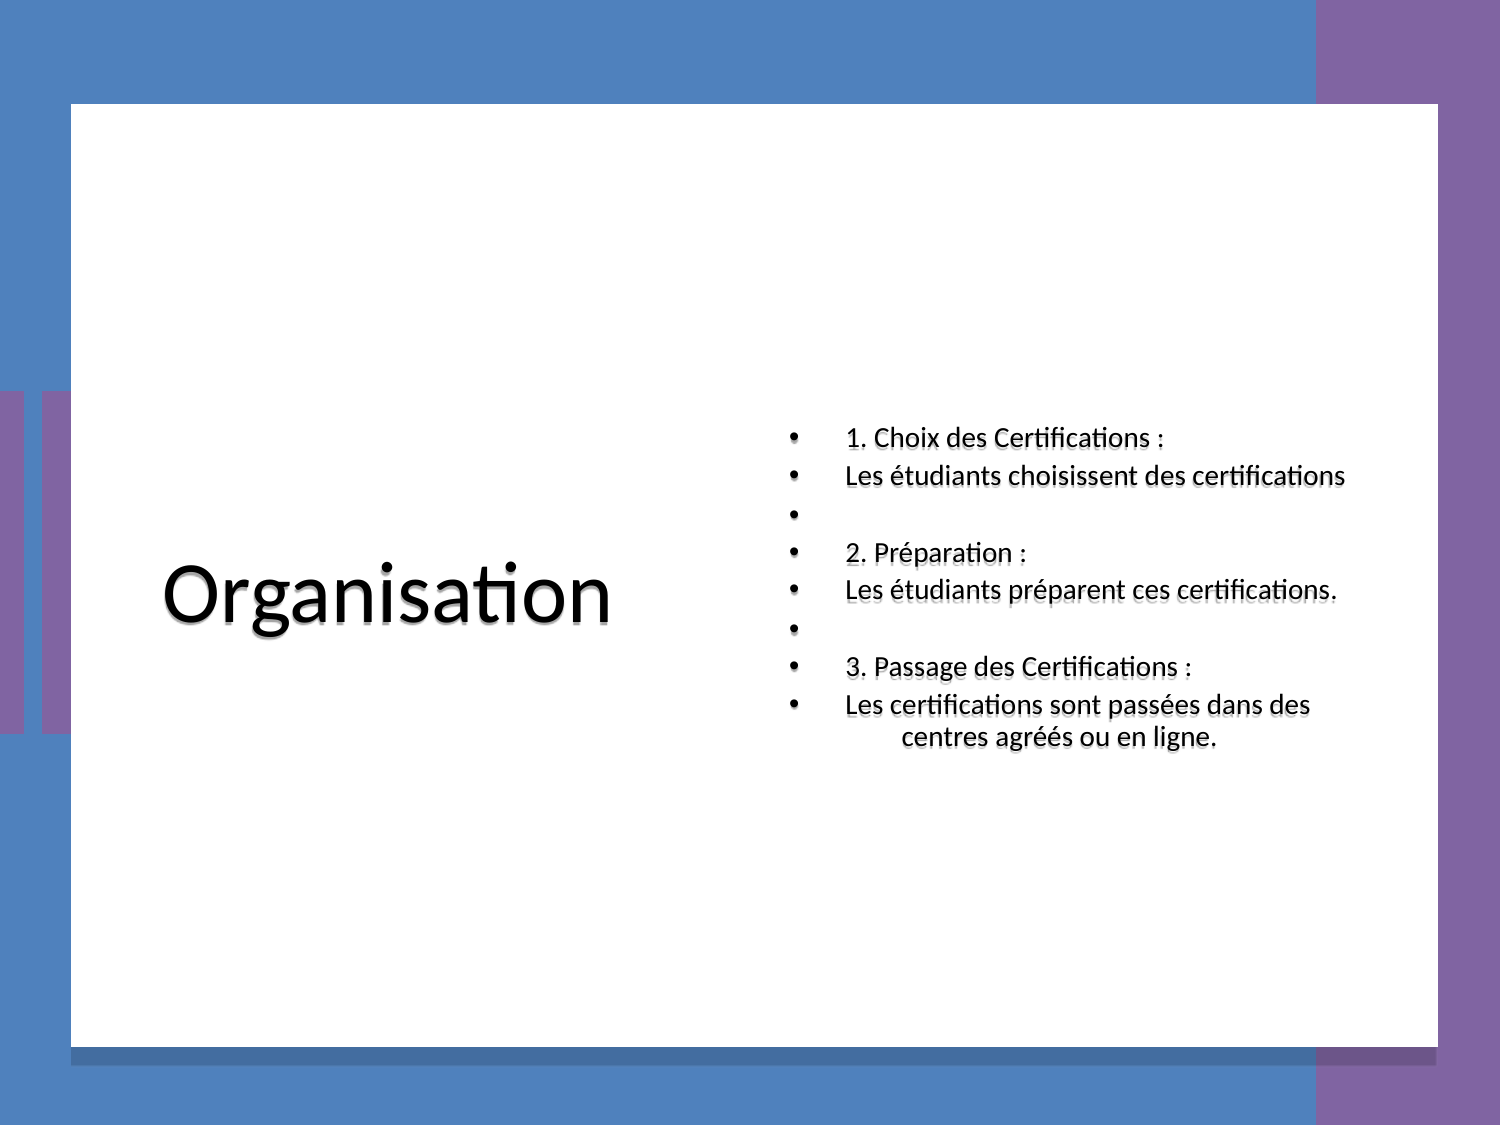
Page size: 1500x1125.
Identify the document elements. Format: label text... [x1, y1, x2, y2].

title Organisation [141, 203, 636, 972]
text_box [0, 0, 1500, 1125]
list 1. Choix des Certifications : Les étudiants choisissent des certifications 2. Préparation : Les étudiants préparent ces certifications. 3. Passage des Certifications : Les certifications sont passées dans des centres agréés ou en ligne. [774, 203, 1386, 972]
